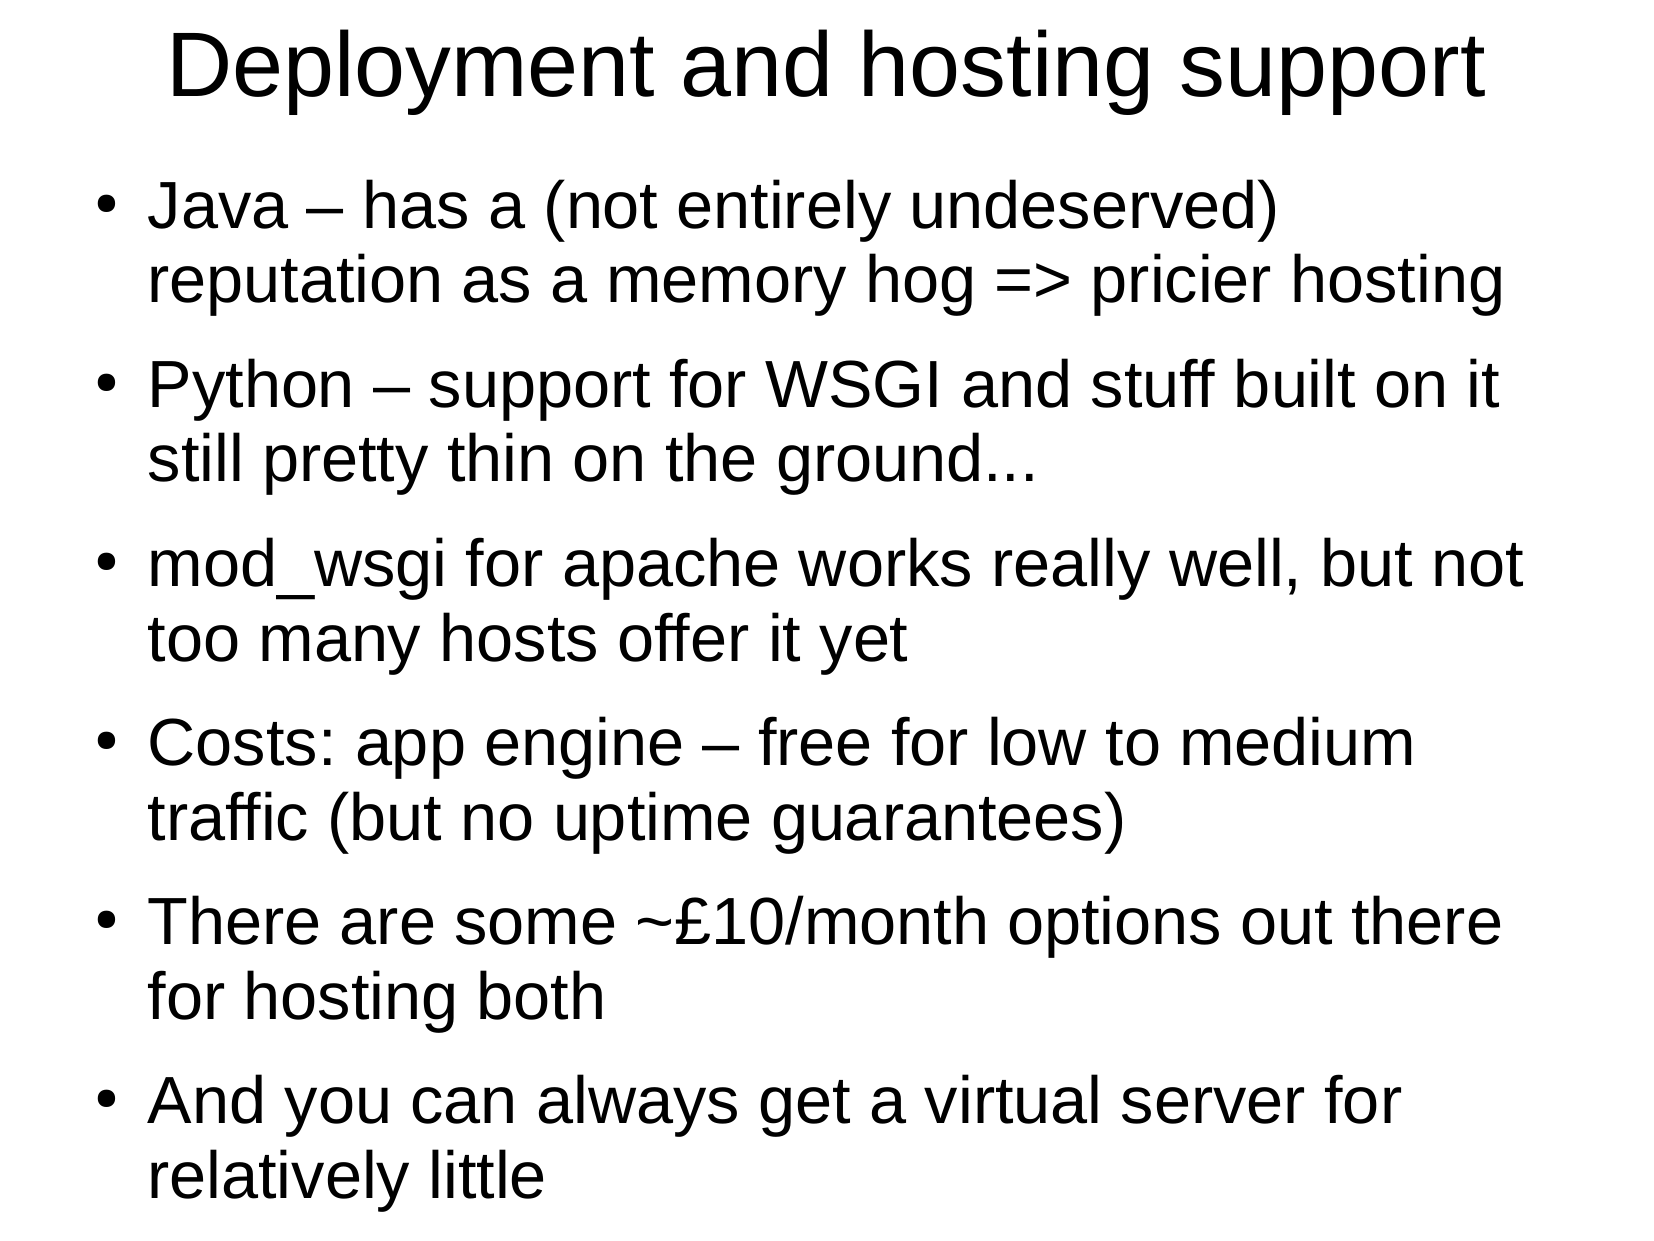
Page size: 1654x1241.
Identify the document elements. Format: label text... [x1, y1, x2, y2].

list Java – has a (not entirely undeserved) reputation as a memory hog => pricier hosting Python – support for WSGI and stuff built on it still pretty thin on the ground... mod_wsgi for apache works really well, but not too many hosts offer it yet Costs: app engine – free for low to medium traffic (but no uptime guarantees) There are some ~£10/month options out there for hosting both And you can always get a virtual server for relatively little [76, 167, 1565, 1213]
title Deployment and hosting support [82, 0, 1571, 161]
